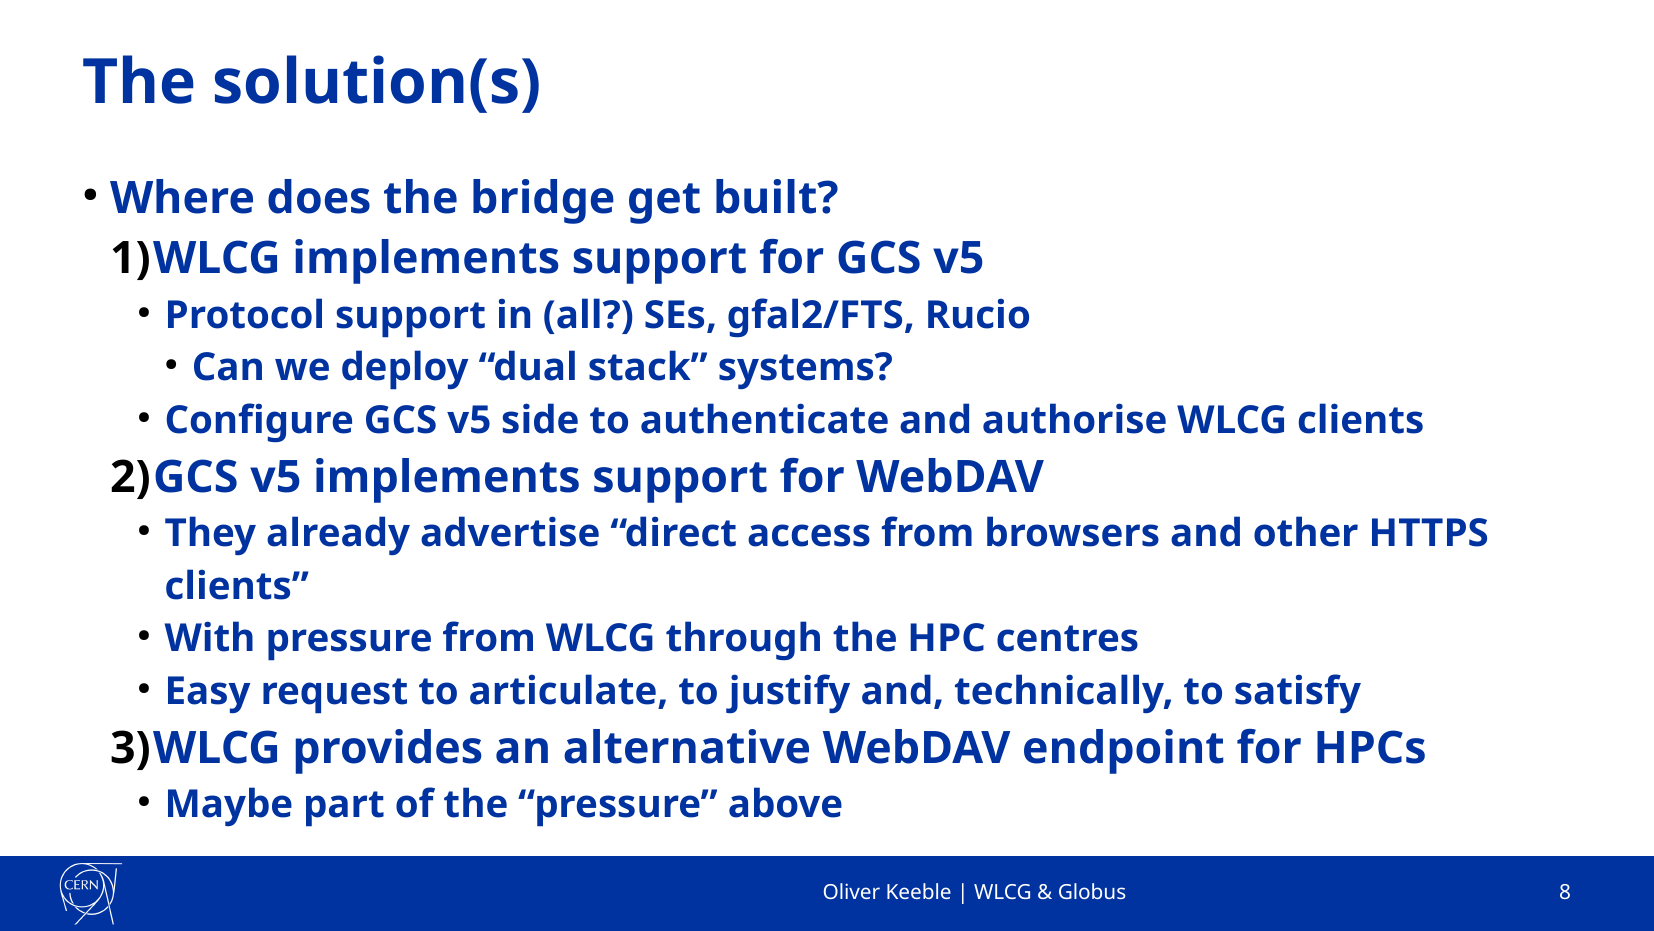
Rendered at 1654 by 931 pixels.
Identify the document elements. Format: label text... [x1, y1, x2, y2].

picture [56, 859, 127, 928]
subtitle Where does the bridge get built? WLCG implements support for GCS v5 Protocol support in (all?) SEs, gfal2/FTS, Rucio Can we deploy “dual stack” systems? Configure GCS v5 side to authenticate and authorise WLCG clients GCS v5 implements support for WebDAV They already advertise “direct access from browsers and other HTTPS clients” With pressure from WLCG through the HPC centres Easy request to articulate, to justify and, technically, to satisfy WLCG provides an alternative WebDAV endpoint for HPCs Maybe part of the “pressure” above [82, 165, 1536, 839]
title The solution(s) [82, 37, 1571, 193]
